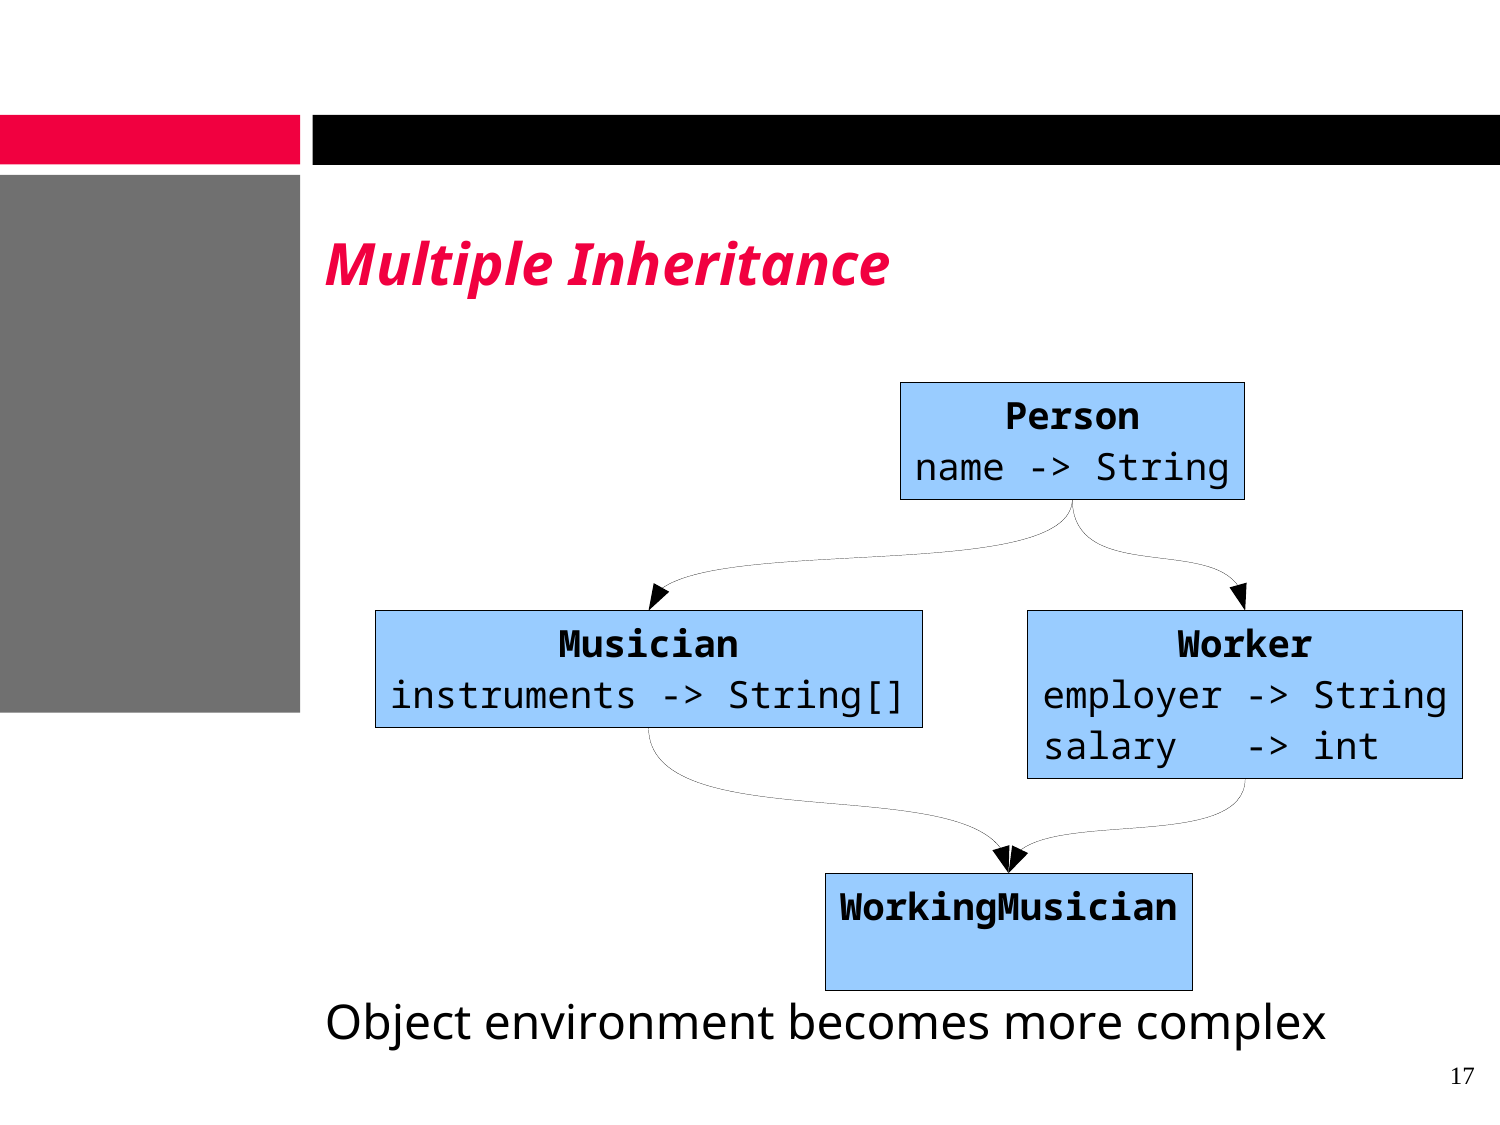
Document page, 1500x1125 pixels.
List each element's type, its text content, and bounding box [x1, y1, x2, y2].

text_box Musician instruments -> String[] [375, 610, 923, 713]
title Multiple Inheritance [324, 194, 1450, 331]
text_box Worker employer -> String salary -> int [1027, 610, 1463, 757]
text_box WorkingMusician [825, 873, 1193, 976]
list Object environment becomes more complex [324, 975, 1450, 1098]
text_box Person name -> String [900, 382, 1245, 485]
